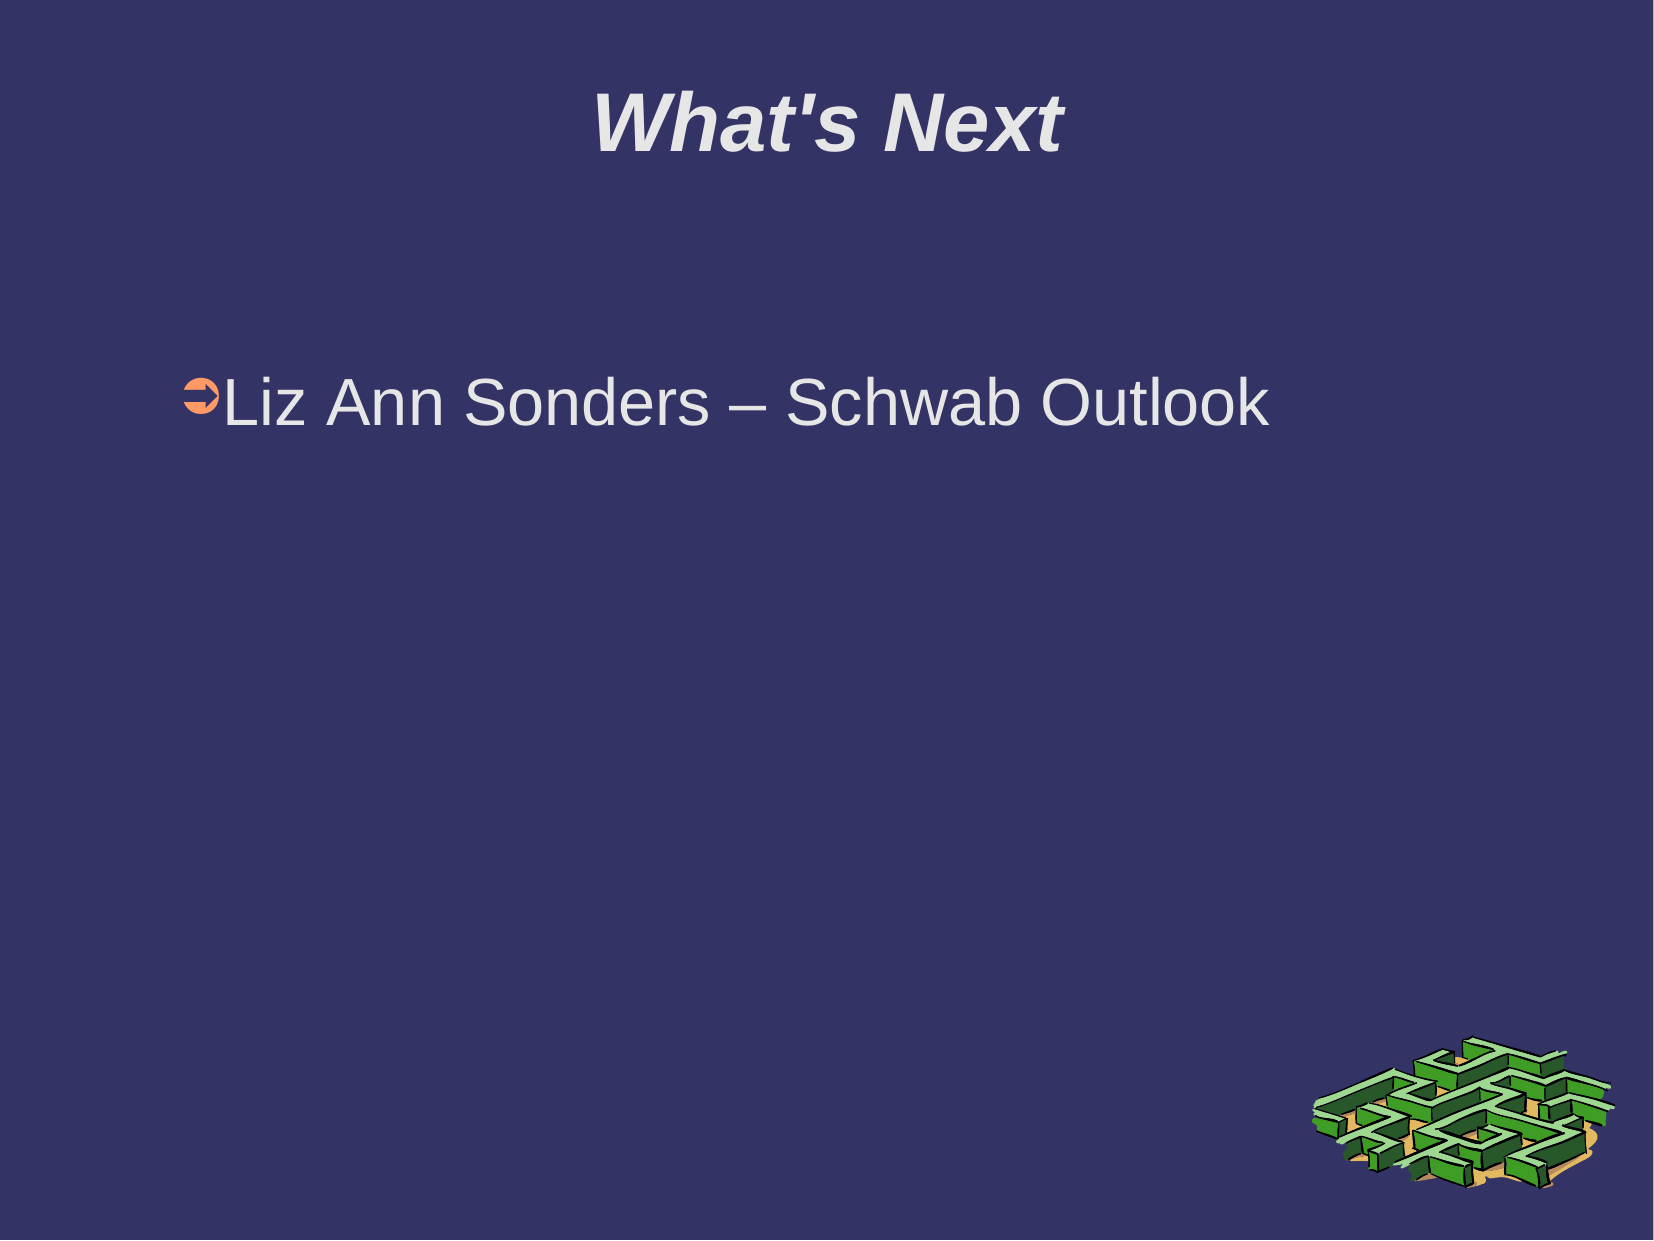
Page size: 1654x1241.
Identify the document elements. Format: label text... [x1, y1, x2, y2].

list Liz Ann Sonders – Schwab Outlook [178, 364, 1570, 1132]
title What's Next [121, 26, 1534, 219]
